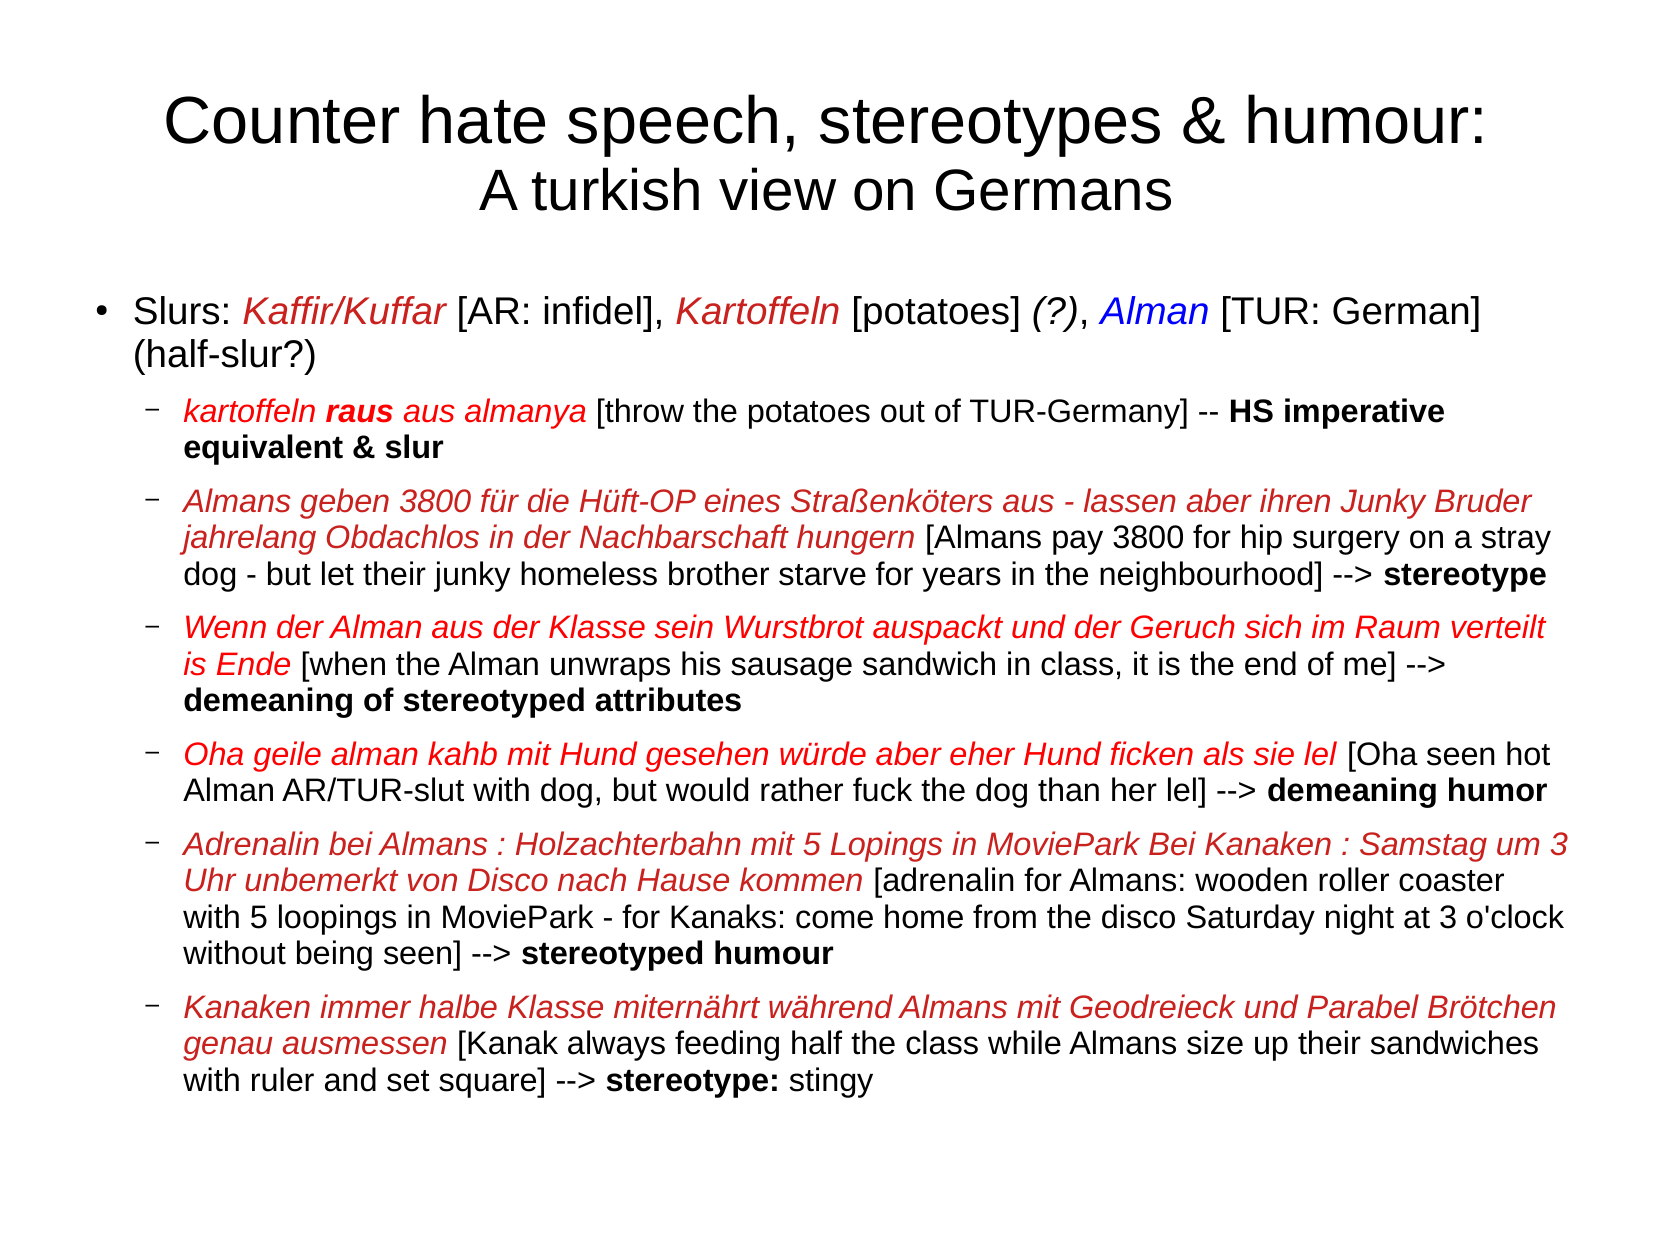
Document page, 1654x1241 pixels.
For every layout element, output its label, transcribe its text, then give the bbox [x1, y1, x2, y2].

title Counter hate speech, stereotypes & humour: A turkish view on Germans [82, 49, 1571, 257]
list Slurs: Kaffir/Kuffar [AR: infidel], Kartoffeln [potatoes] (?), Alman [TUR: German] (half-slur?) kartoffeln raus aus almanya [throw the potatoes out of TUR-Germany] -- HS imperative equivalent & slur Almans geben 3800 für die Hüft-OP eines Straßenköters aus - lassen aber ihren Junky Bruder jahrelang Obdachlos in der Nachbarschaft hungern [Almans pay 3800 for hip surgery on a stray dog - but let their junky homeless brother starve for years in the neighbourhood] --> stereotype Wenn der Alman aus der Klasse sein Wurstbrot auspackt und der Geruch sich im Raum verteilt is Ende [when the Alman unwraps his sausage sandwich in class, it is the end of me] --> demeaning of stereotyped attributes Oha geile alman kahb mit Hund gesehen würde aber eher Hund ficken als sie lel [Oha seen hot Alman AR/TUR-slut with dog, but would rather fuck the dog than her lel] --> demeaning humor Adrenalin bei Almans : Holzachterbahn mit 5 Lopings in MoviePark Bei Kanaken : Samstag um 3 Uhr unbemerkt von Disco nach Hause kommen [adrenalin for Almans: wooden roller coaster with 5 loopings in MoviePark - for Kanaks: come home from the disco Saturday night at 3 o'clock without being seen] --> stereotyped humour Kanaken immer halbe Klasse miternährt während Almans mit Geodreieck und Parabel Brötchen genau ausmessen [Kanak always feeding half the class while Almans size up their sandwiches with ruler and set square] --> stereotype: stingy [82, 290, 1571, 1126]
